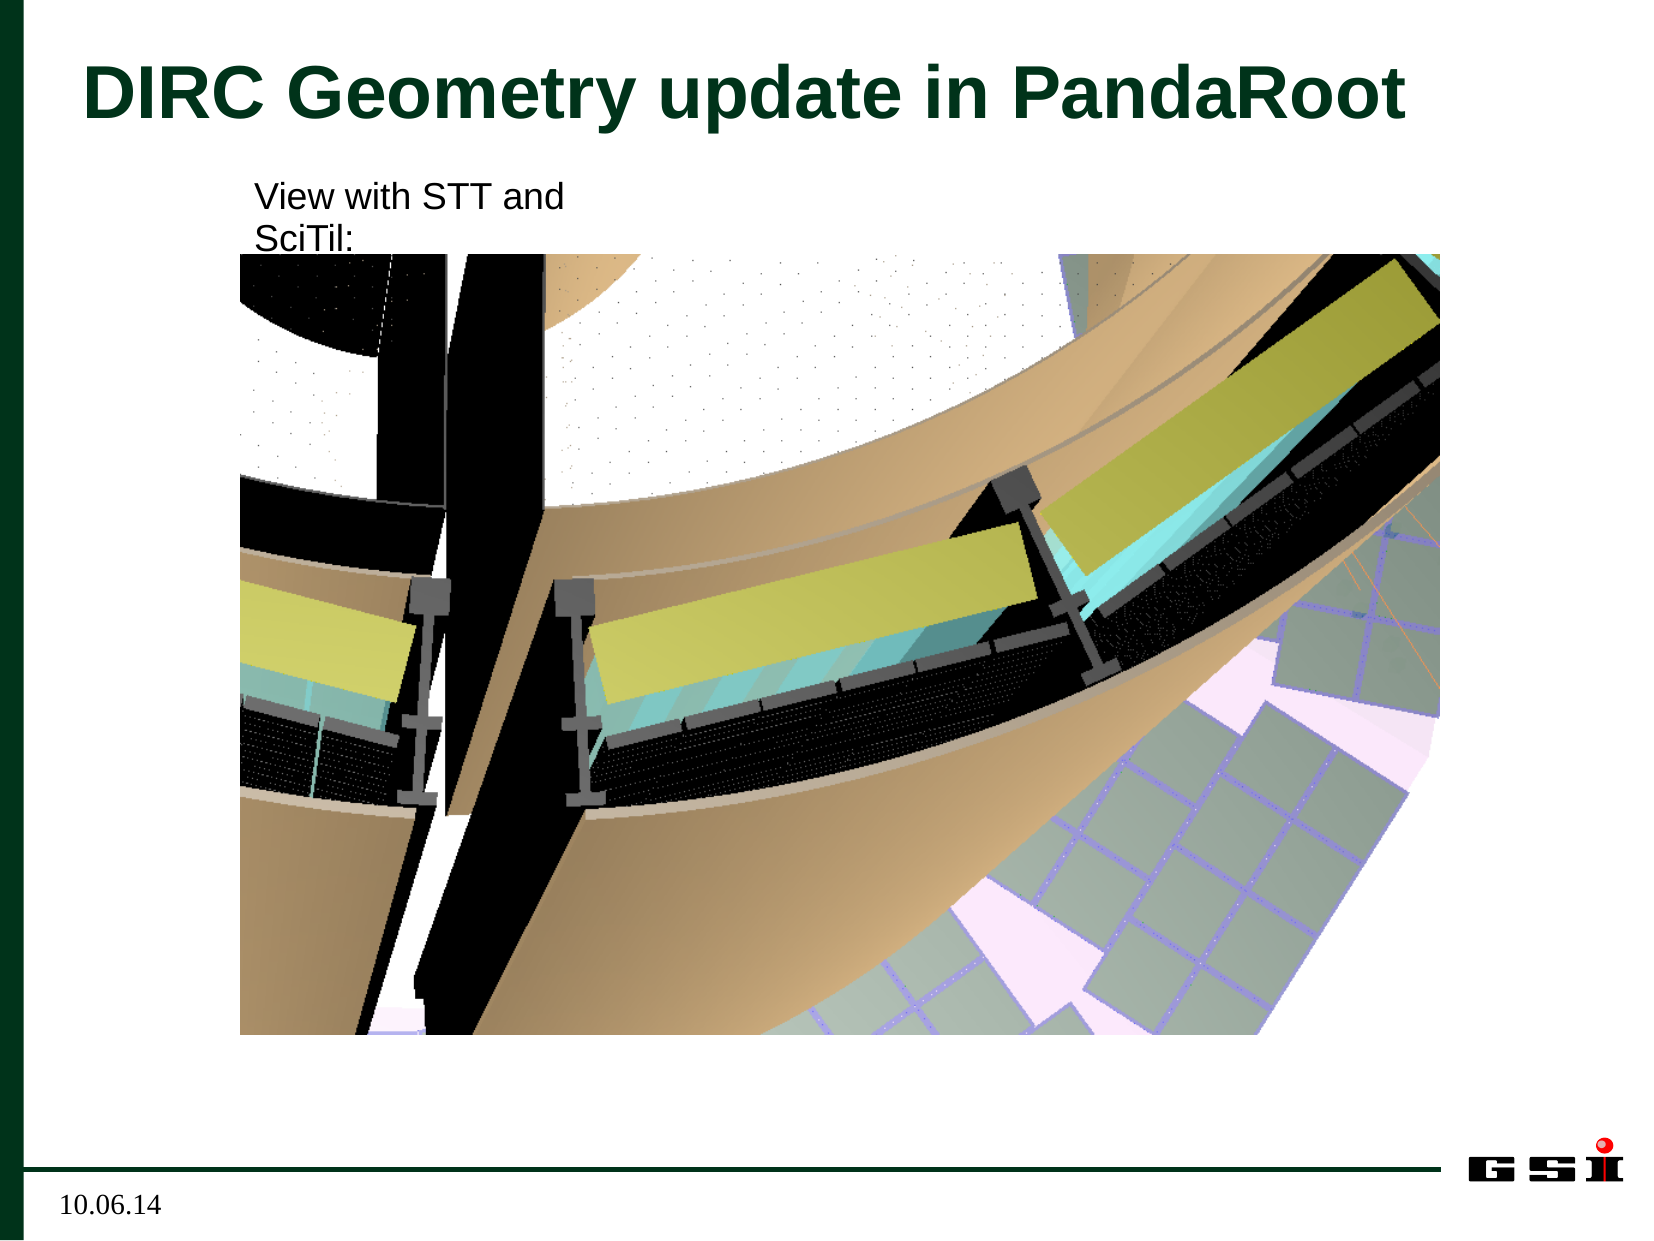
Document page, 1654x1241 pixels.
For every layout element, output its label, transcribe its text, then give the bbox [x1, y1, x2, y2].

text_box View with STT and SciTil: [239, 168, 691, 226]
title DIRC Geometry update in PandaRoot [82, 23, 1571, 162]
picture [1464, 1132, 1626, 1193]
picture [240, 254, 1440, 1035]
